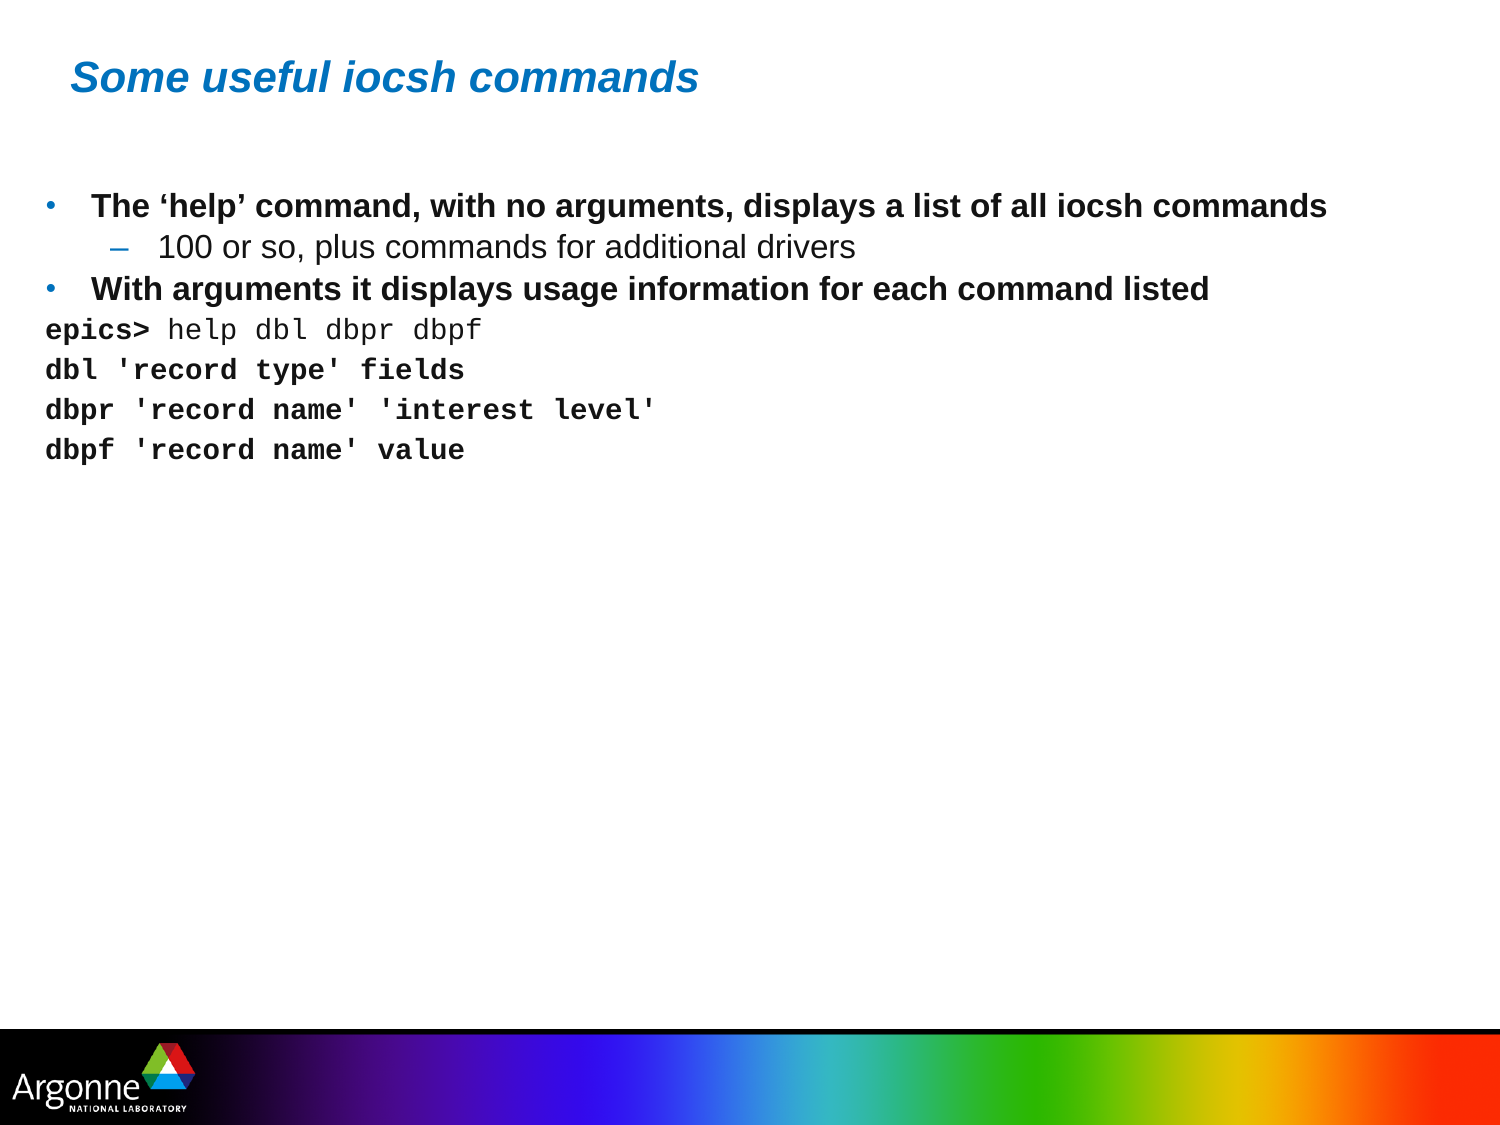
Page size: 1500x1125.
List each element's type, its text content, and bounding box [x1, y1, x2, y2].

picture [0, 1029, 1500, 1125]
title Some useful iocsh commands [55, 57, 1361, 113]
list The ‘help’ command, with no arguments, displays a list of all iocsh commands 100 or so, plus commands for additional drivers With arguments it displays usage information for each command listed epics> help dbl dbpr dbpf dbl 'record type' fields dbpr 'record name' 'interest level' dbpf 'record name' value [30, 183, 1447, 589]
